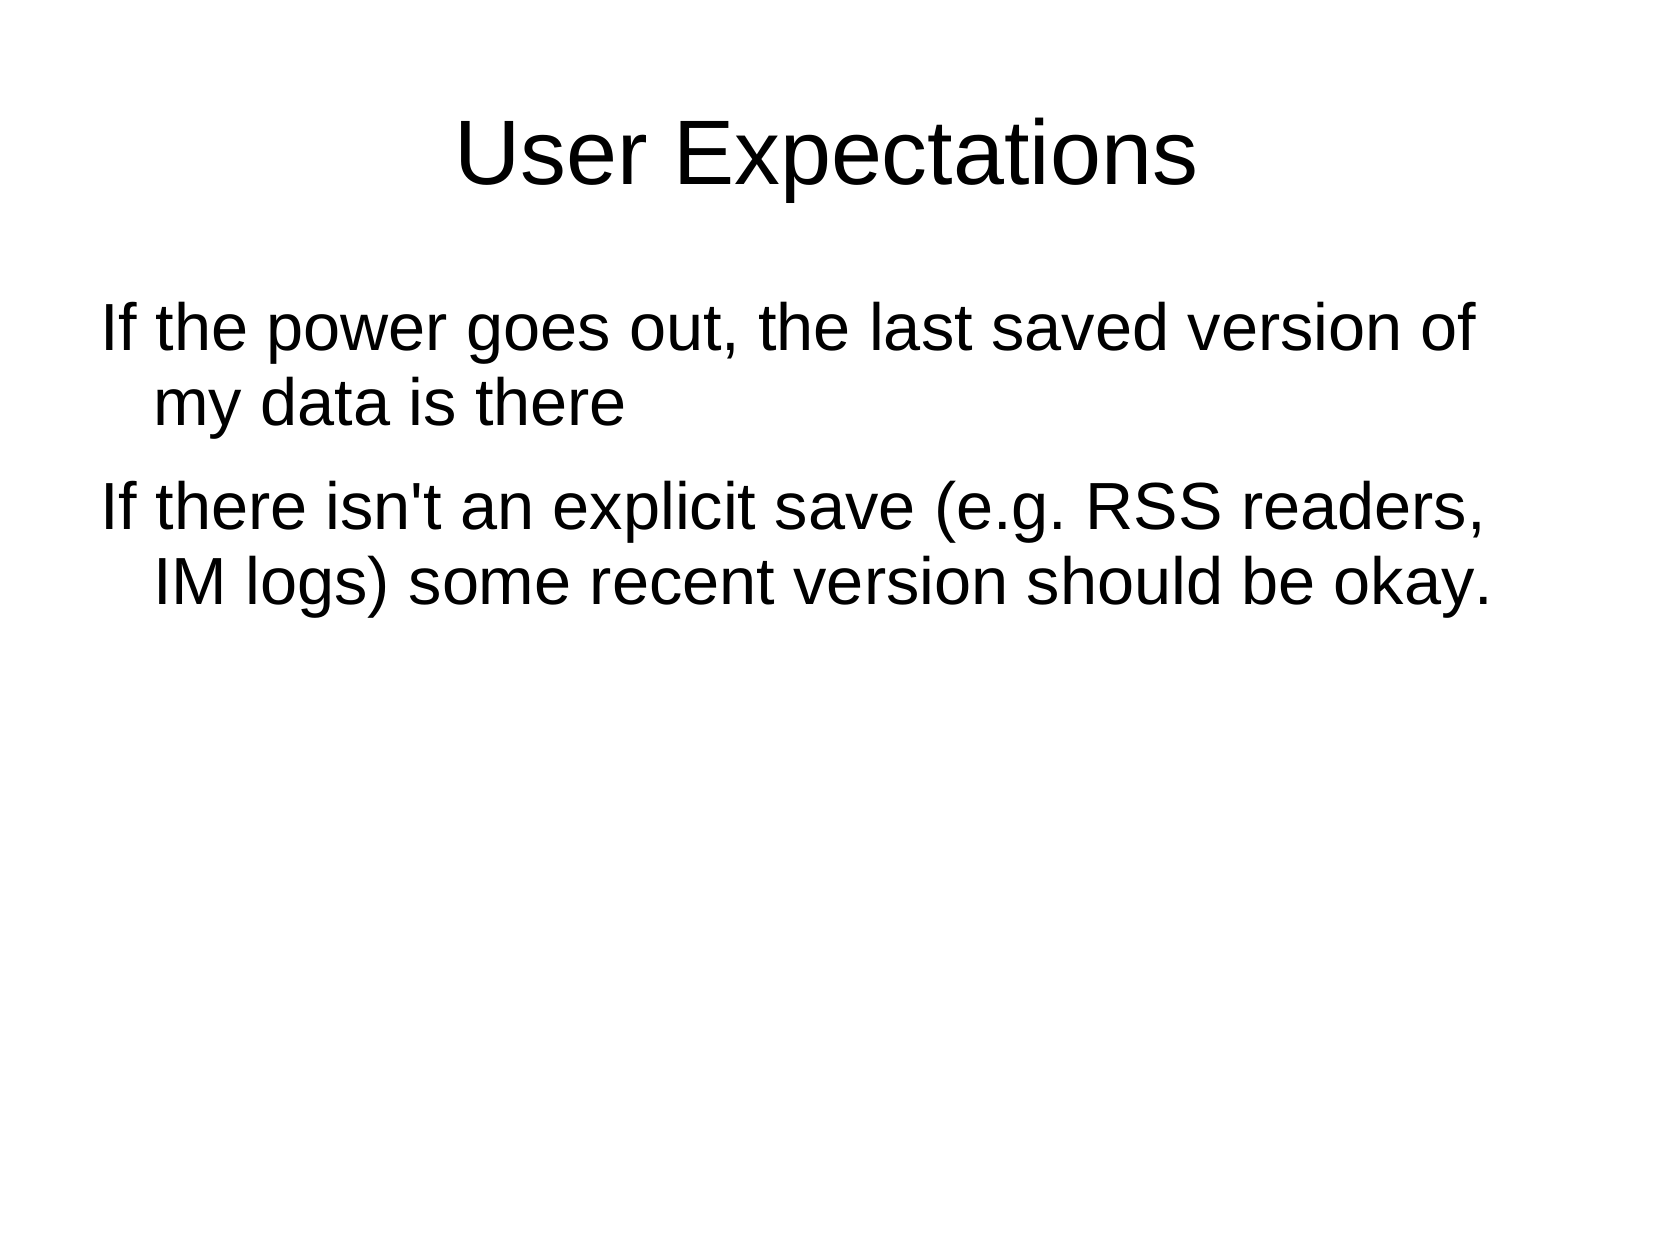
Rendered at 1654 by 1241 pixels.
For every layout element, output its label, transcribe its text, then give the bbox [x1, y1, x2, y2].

title User Expectations [82, 56, 1571, 250]
list If the power goes out, the last saved version of my data is there If there isn't an explicit save (e.g. RSS readers, IM logs) some recent version should be okay. [82, 290, 1571, 1094]
